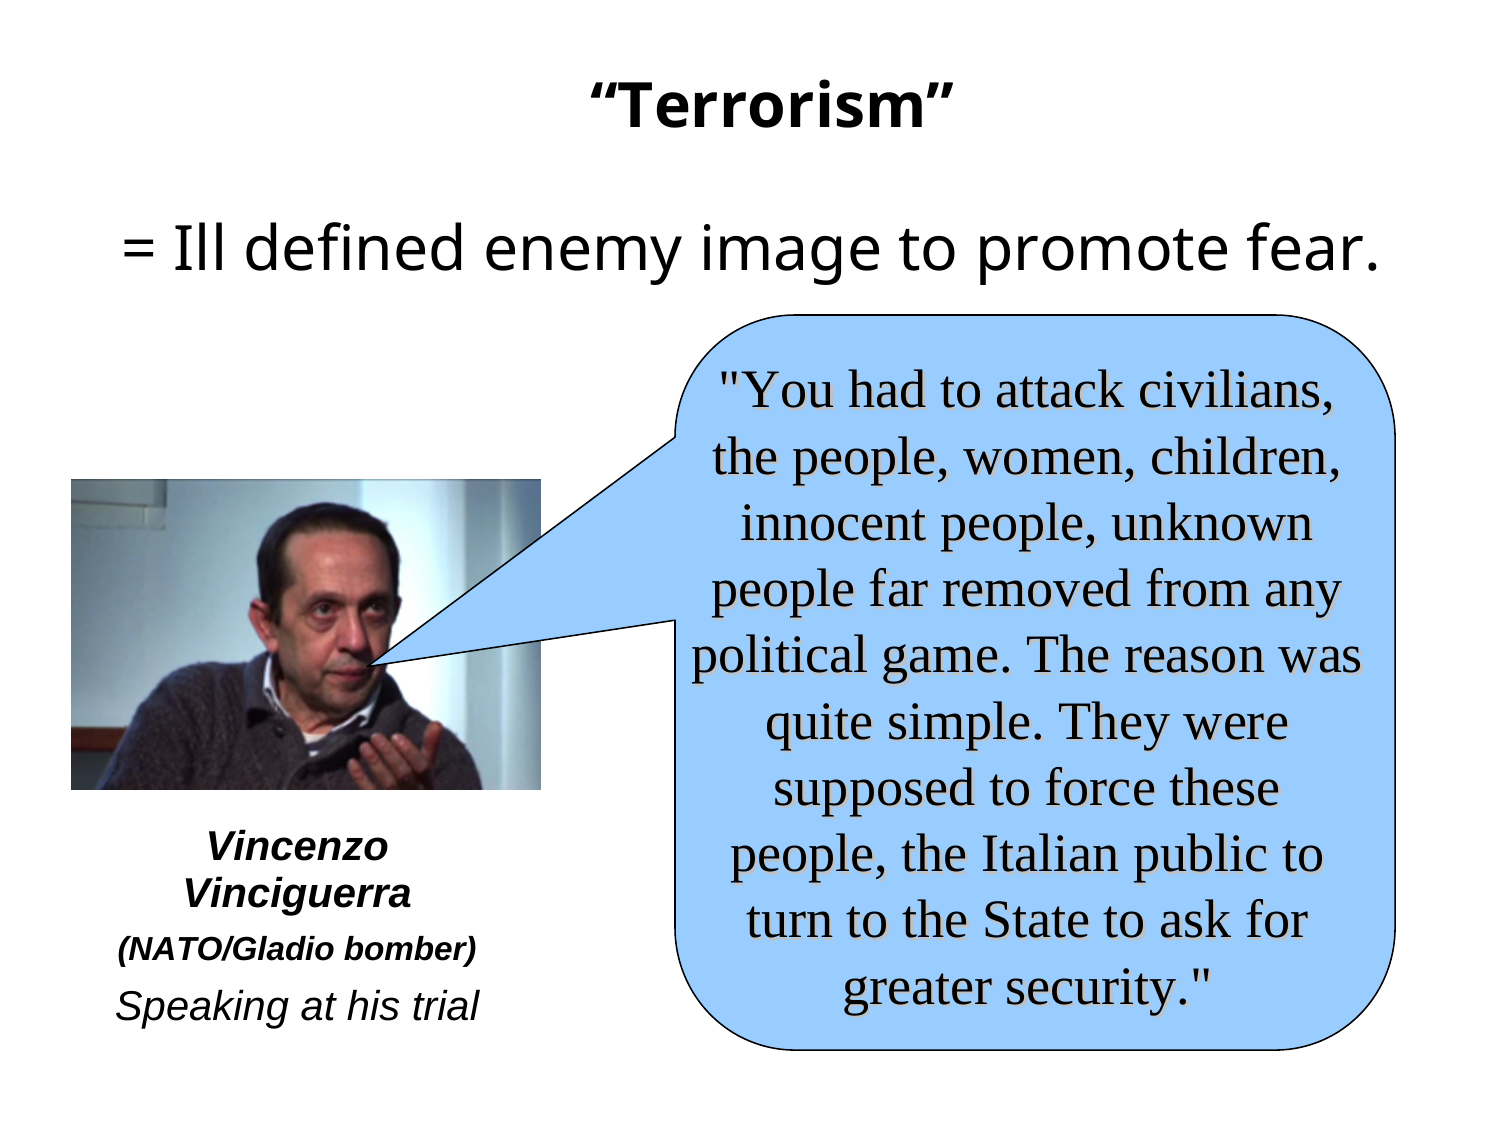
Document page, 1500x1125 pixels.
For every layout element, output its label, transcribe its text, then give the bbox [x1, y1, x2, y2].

text_box = Ill defined enemy image to promote fear. [34, 206, 1471, 451]
text_box [367, 437, 675, 667]
text_box [1381, 379, 1396, 986]
text_box [718, 1022, 1352, 1051]
picture [71, 479, 541, 790]
text_box Vincenzo Vinciguerra (NATO/Gladio bomber) Speaking at his trial [86, 816, 508, 1061]
text_box [716, 314, 1354, 345]
text_box “Terrorism” [225, 64, 1321, 206]
text_box "You had to attack civilians, the people, women, children, innocent people, unknown people far removed from any political game. The reason was quite simple. They were supposed to force these people, the Italian public to turn to the State to ask for greater security." [675, 345, 1381, 1022]
